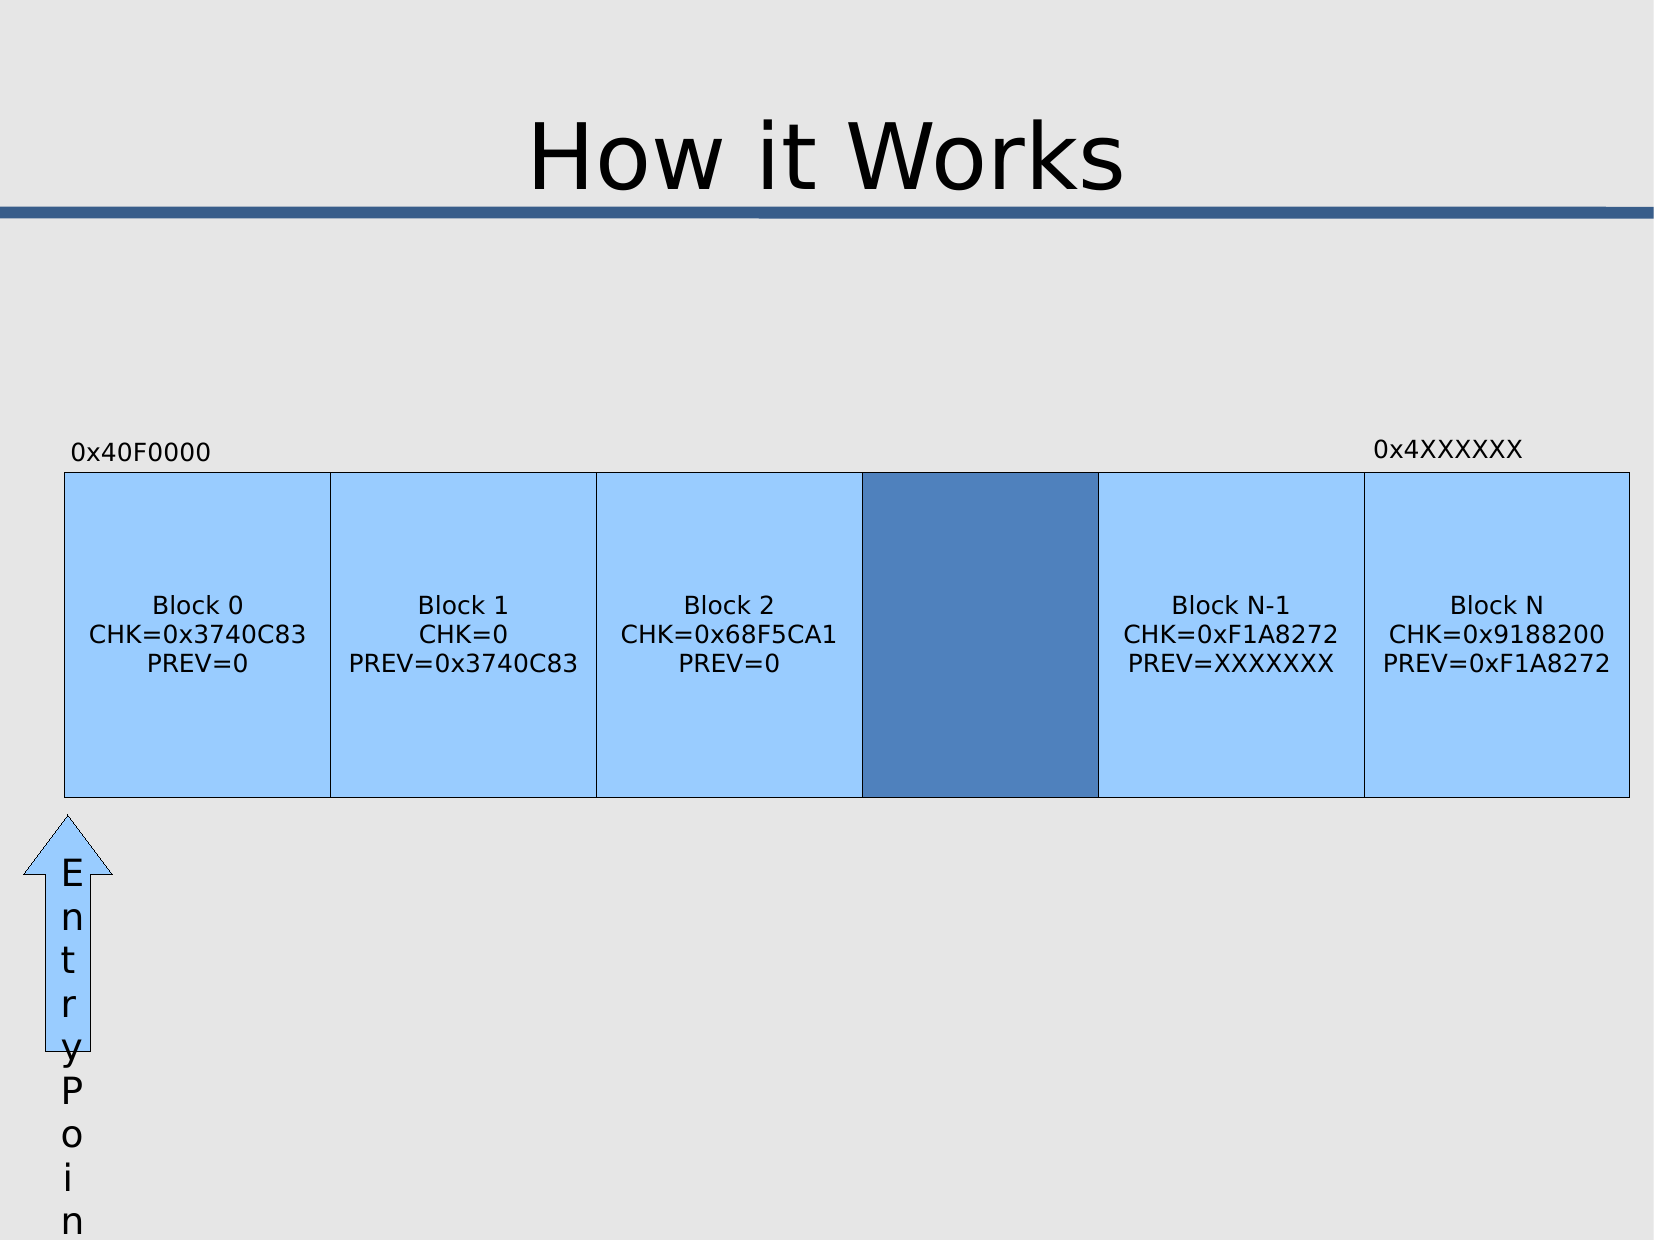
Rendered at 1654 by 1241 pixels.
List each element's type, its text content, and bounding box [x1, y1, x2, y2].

text_box Block N CHK=0x9188200 PREV=0xF1A8272 [1365, 472, 1630, 798]
text_box Block N-1 CHK=0xF1A8272 PREV=XXXXXXX [1098, 472, 1365, 798]
text_box Block 1 CHK=0 PREV=0x3740C83 [330, 472, 596, 798]
text_box 0x4XXXXXX [1358, 428, 1539, 473]
text_box [863, 472, 1098, 798]
text_box Block 0 CHK=0x3740C83 PREV=0 [64, 472, 330, 798]
text_box Block 2 CHK=0x68F5CA1 PREV=0 [596, 472, 863, 798]
text_box 0x40F0000 [55, 431, 227, 476]
title How it Works [82, 56, 1571, 250]
text_box Entry Point [23, 814, 113, 1052]
